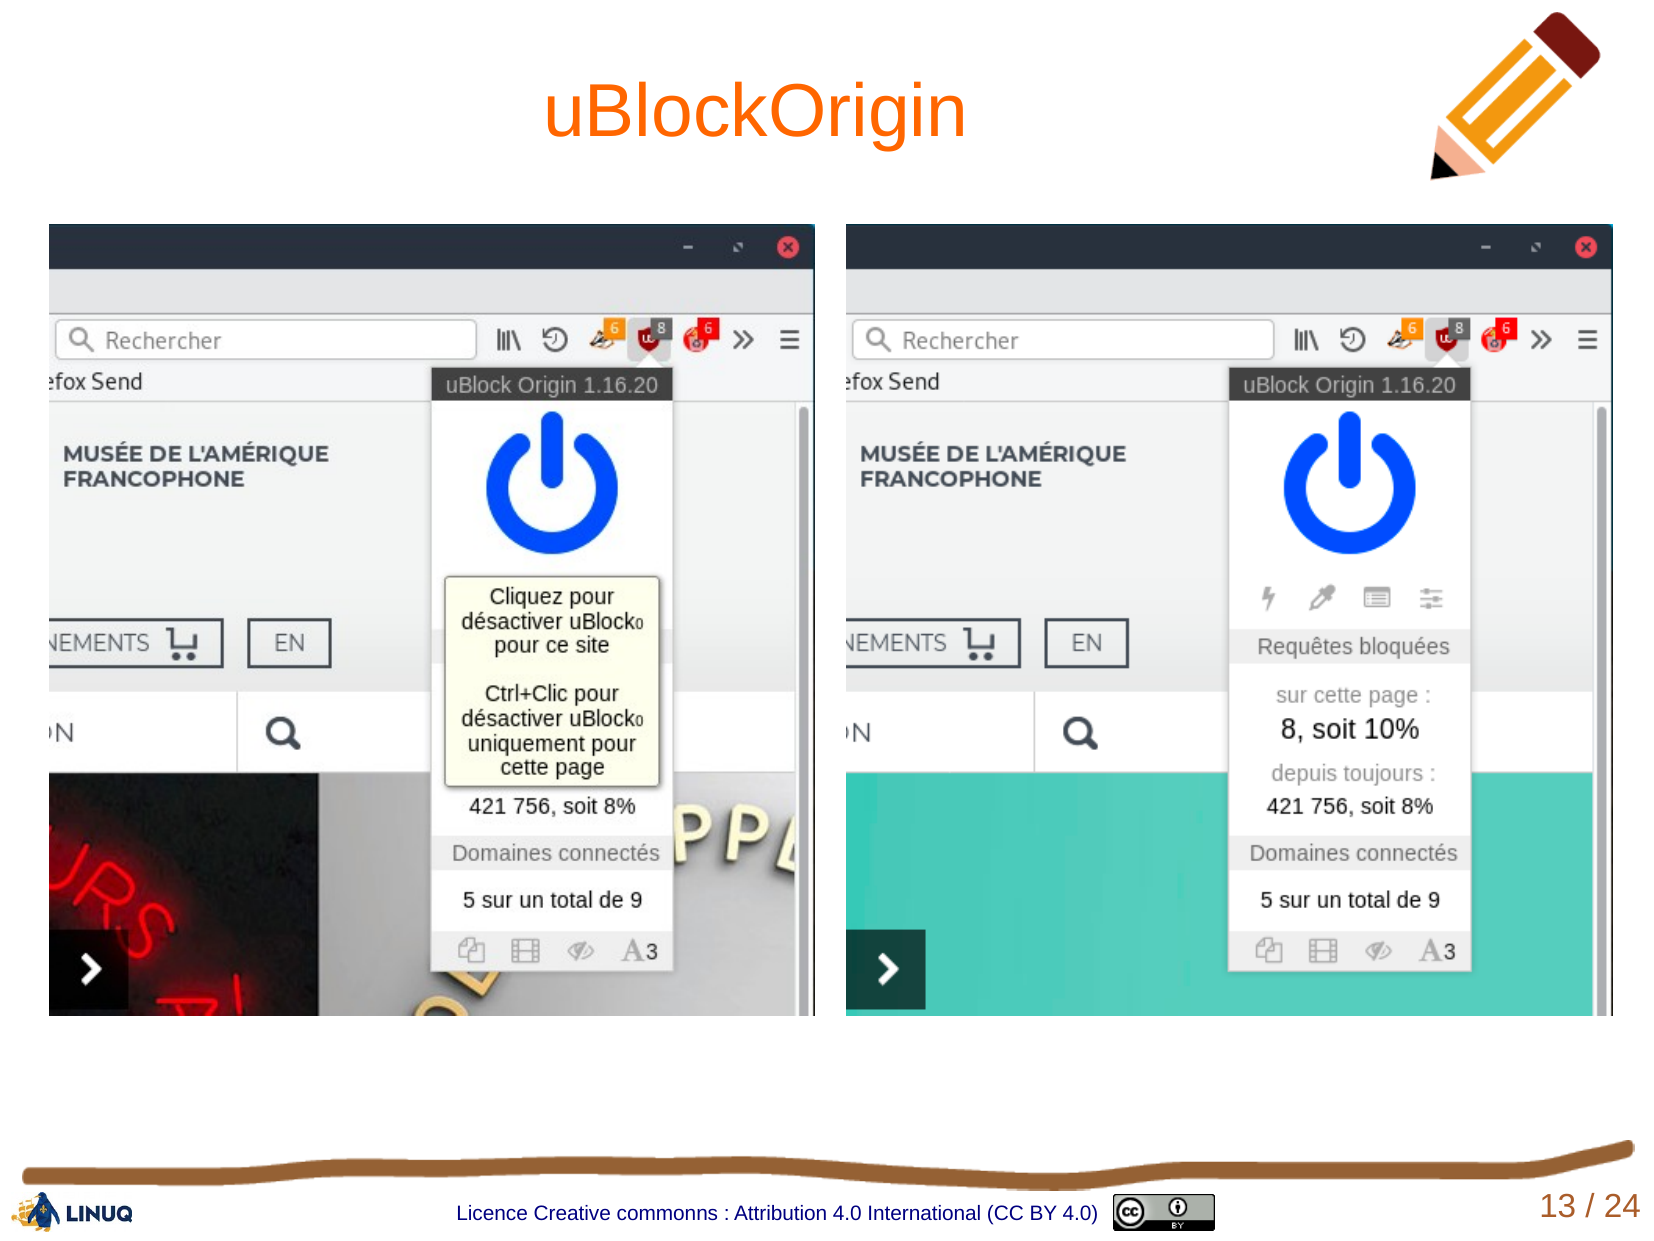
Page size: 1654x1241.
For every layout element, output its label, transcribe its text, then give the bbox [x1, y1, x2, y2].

picture [49, 224, 815, 1016]
picture [11, 1192, 132, 1232]
picture [22, 1140, 1635, 1191]
title uBlockOrigin [82, 26, 1430, 195]
picture [846, 226, 1613, 1016]
picture [1113, 1194, 1215, 1231]
picture [1430, 12, 1601, 181]
